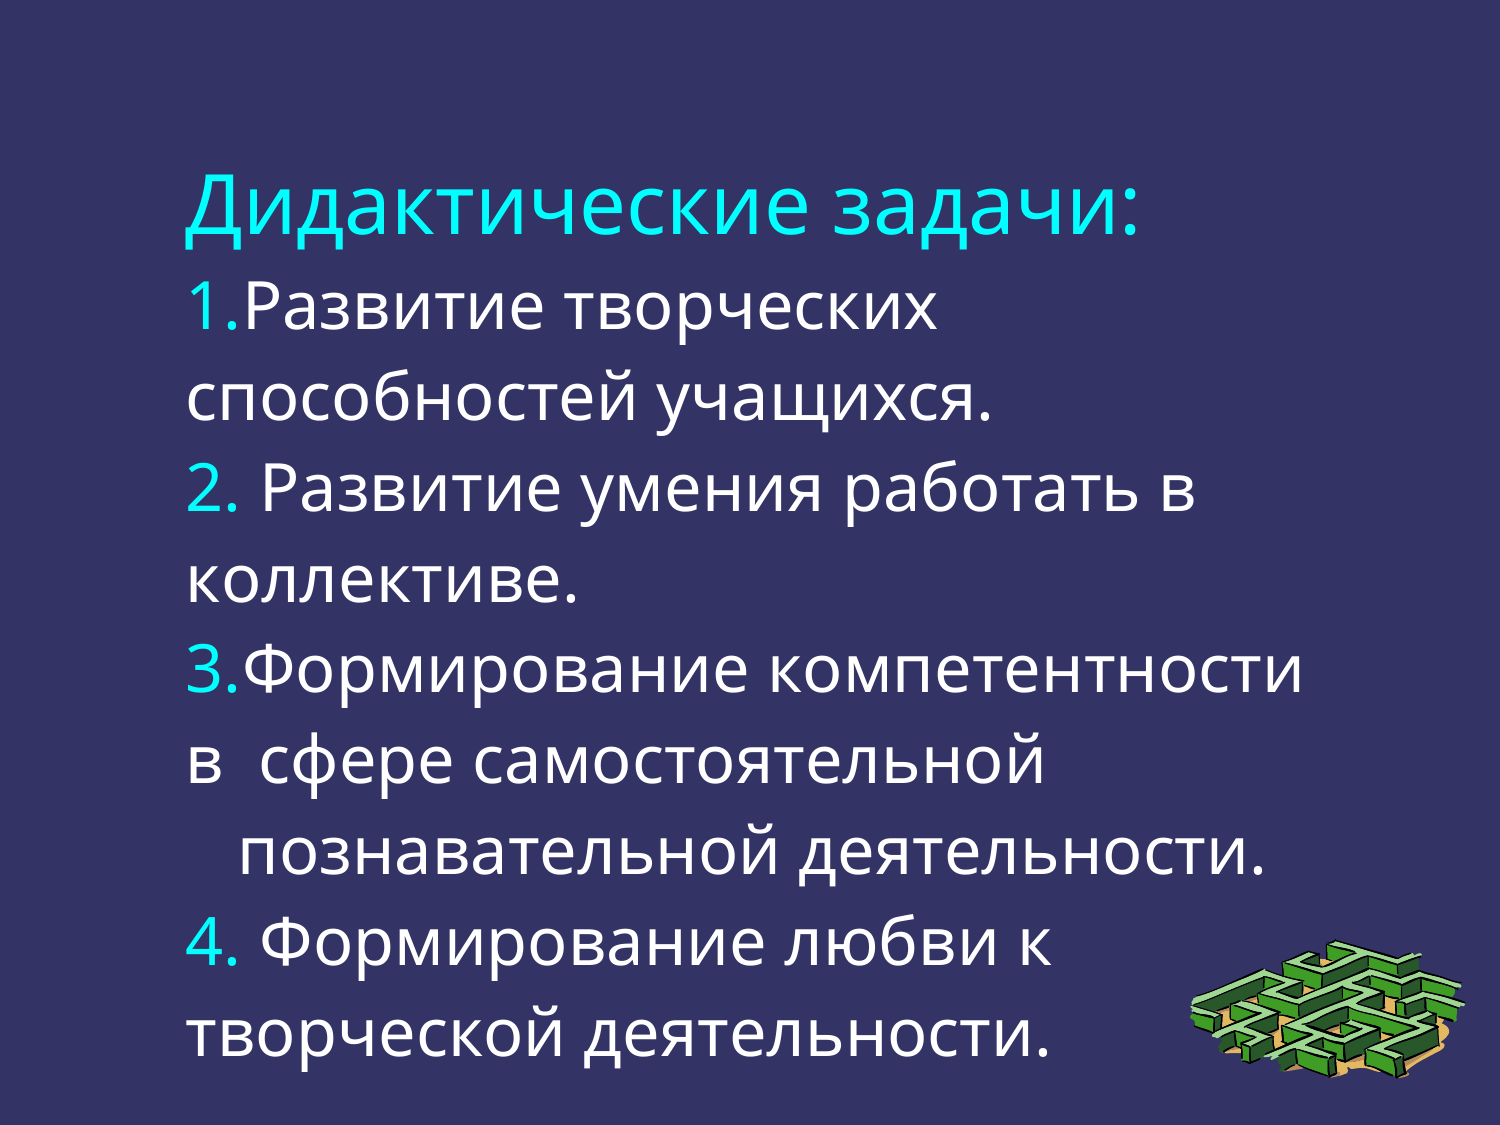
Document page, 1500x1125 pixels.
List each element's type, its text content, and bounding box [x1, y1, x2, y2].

text_box Дидактические задачи: 1.Развитие творческих способностей учащихся. 2. Развитие умения работать в коллективе. 3.Формирование компетентности в сфере самостоятельной познавательной деятельности. 4. Формирование любви к творческой деятельности. [171, 137, 1341, 1084]
